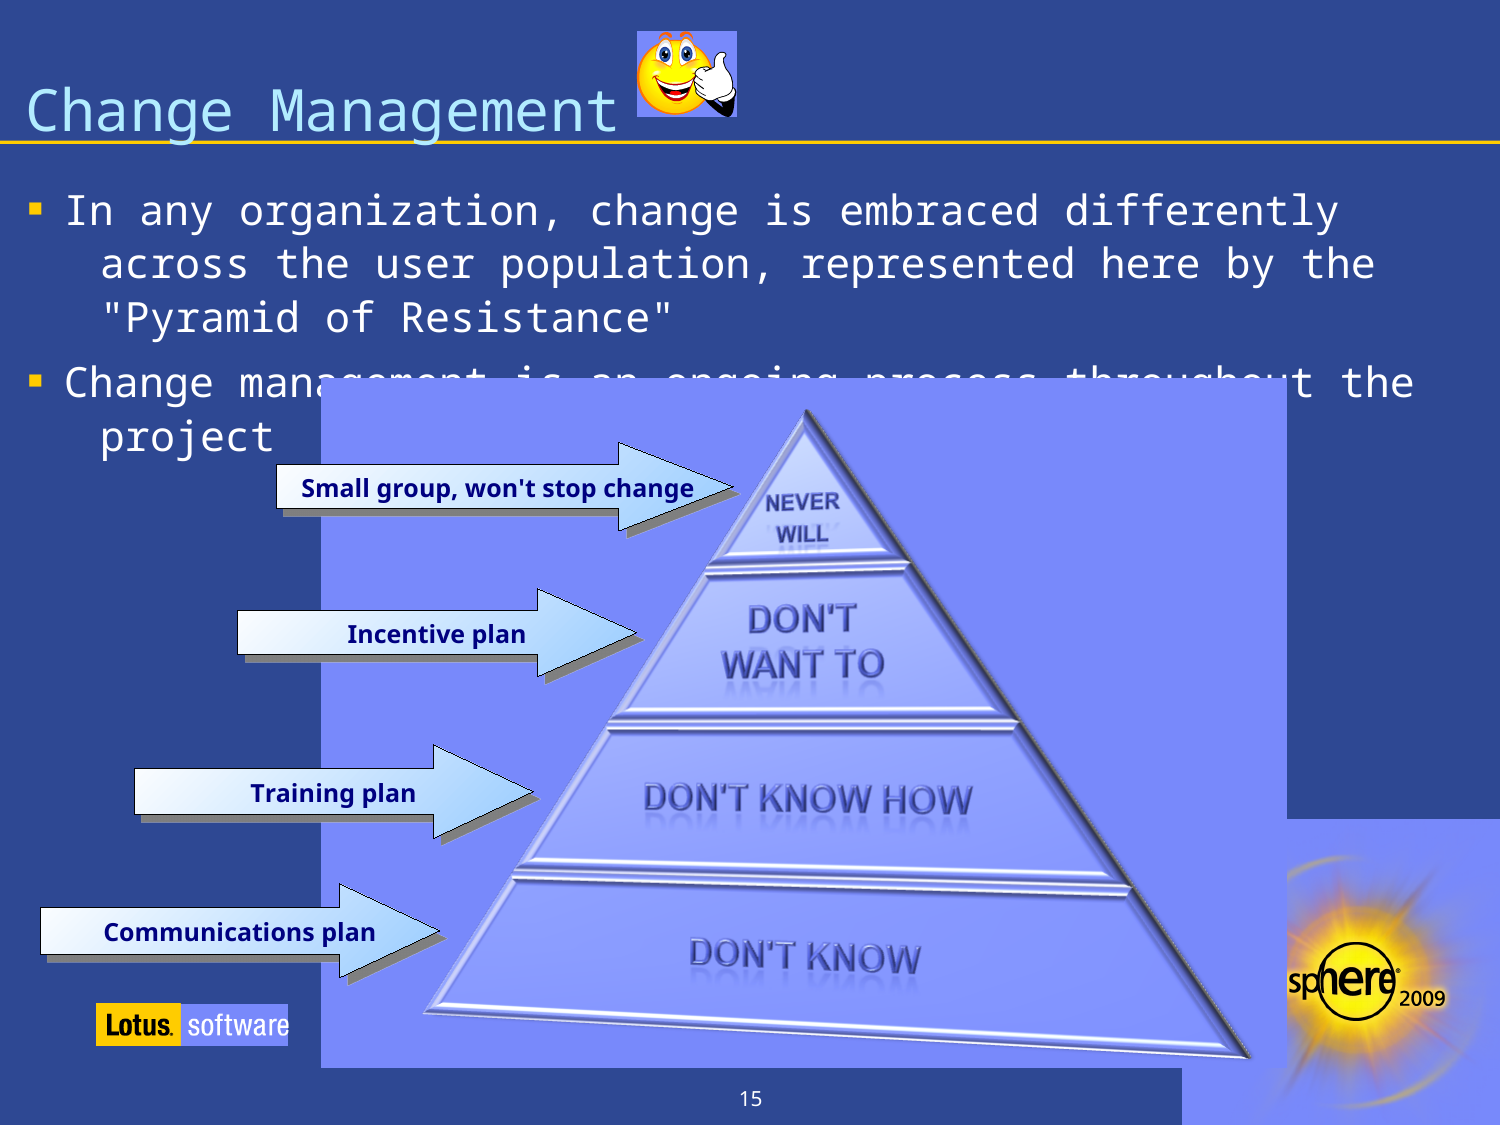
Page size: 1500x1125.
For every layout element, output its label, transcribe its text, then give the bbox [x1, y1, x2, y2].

text_box Small group, won't stop change [276, 442, 734, 531]
text_box Incentive plan [237, 588, 637, 677]
picture [96, 1011, 289, 1046]
title Change Management [25, 74, 1476, 165]
list In any organization, change is embraced differently across the user population, represented here by the "Pyramid of Resistance" Change management is an ongoing process throughout the project [24, 174, 1476, 1011]
text_box Training plan [134, 744, 534, 839]
picture [320, 377, 1500, 1125]
text_box Communications plan [40, 883, 440, 978]
picture [636, 31, 737, 118]
